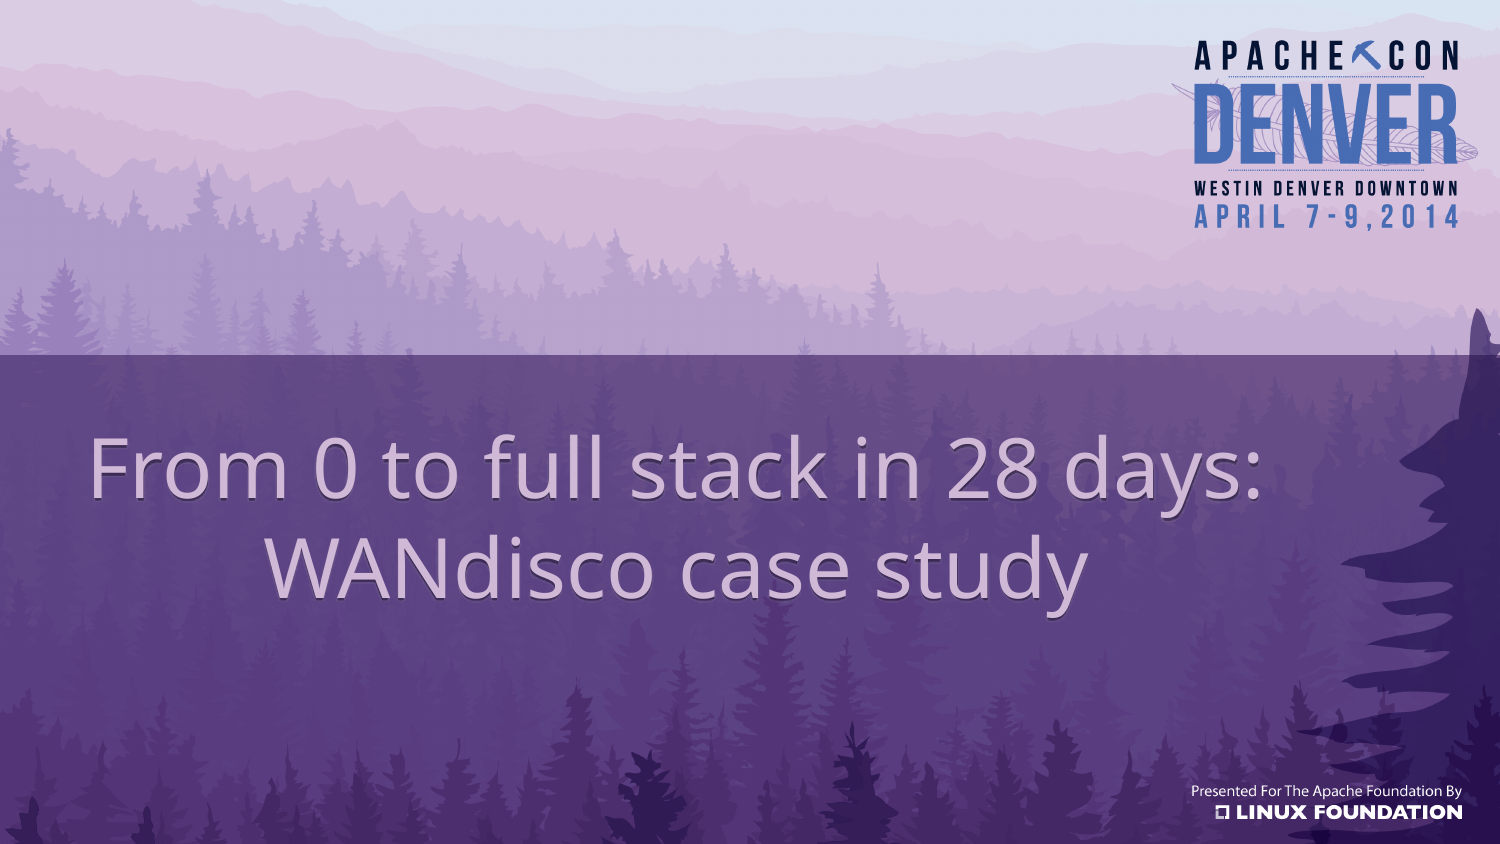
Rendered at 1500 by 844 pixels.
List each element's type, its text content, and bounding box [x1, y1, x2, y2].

title From 0 to full stack in 28 days: WANdisco case study [71, 407, 1426, 589]
picture [0, 0, 1500, 844]
